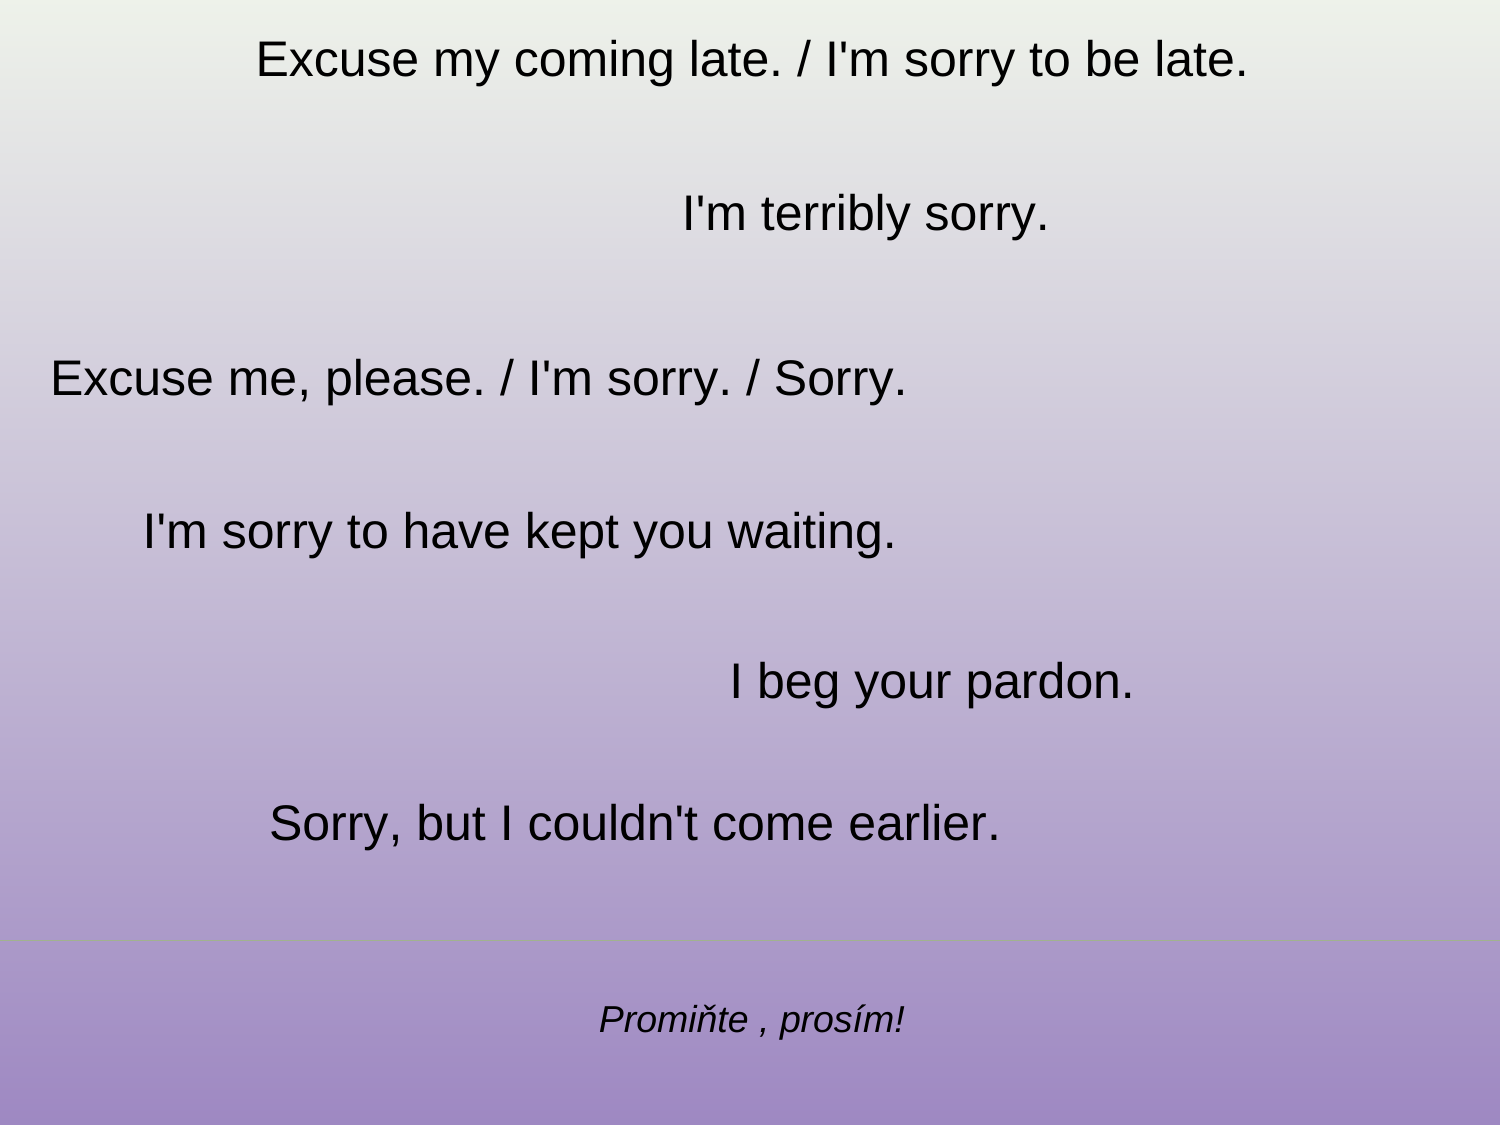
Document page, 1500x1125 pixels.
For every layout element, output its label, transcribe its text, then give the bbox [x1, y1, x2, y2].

text_box Promiňte , prosím! [584, 987, 921, 1049]
text_box I'm sorry to have kept you waiting. [127, 491, 913, 567]
text_box I beg your pardon. [714, 640, 1217, 716]
text_box Sorry, but I couldn't come earlier. [254, 782, 1017, 858]
text_box Excuse my coming late. / I'm sorry to be late. [5, 18, 1500, 95]
text_box Excuse me, please. / I'm sorry. / Sorry. [35, 337, 1500, 414]
text_box I'm terribly sorry. [667, 172, 1066, 249]
